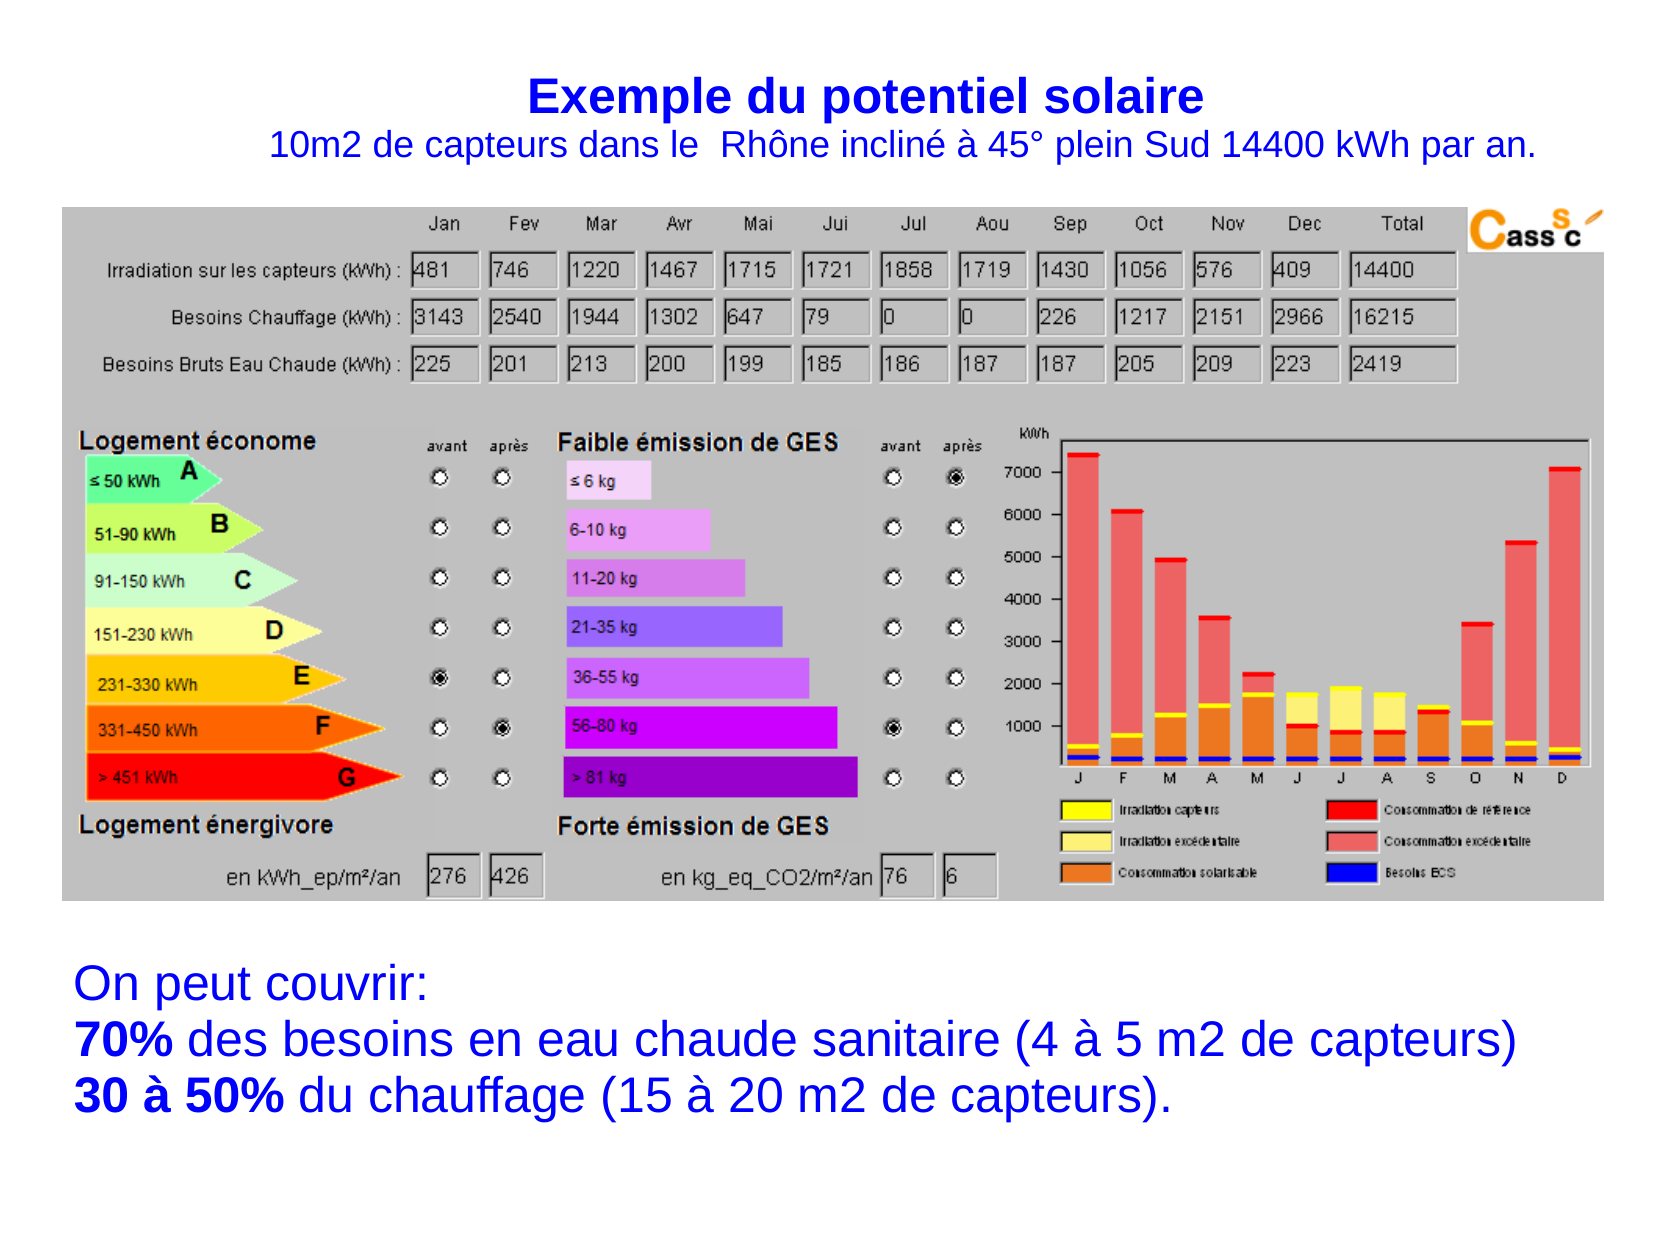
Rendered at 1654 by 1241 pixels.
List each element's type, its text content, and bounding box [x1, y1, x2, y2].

text_box Exemple du potentiel solaire 10m2 de capteurs dans le Rhône incliné à 45° plein Sud 14400 kWh par an. [106, 59, 1553, 207]
picture [62, 207, 1604, 901]
text_box On peut couvrir: 70% des besoins en eau chaude sanitaire (4 à 5 m2 de capteurs) 30 à 50% du chauffage (15 à 20 m2 de capteurs). [59, 944, 1547, 1241]
